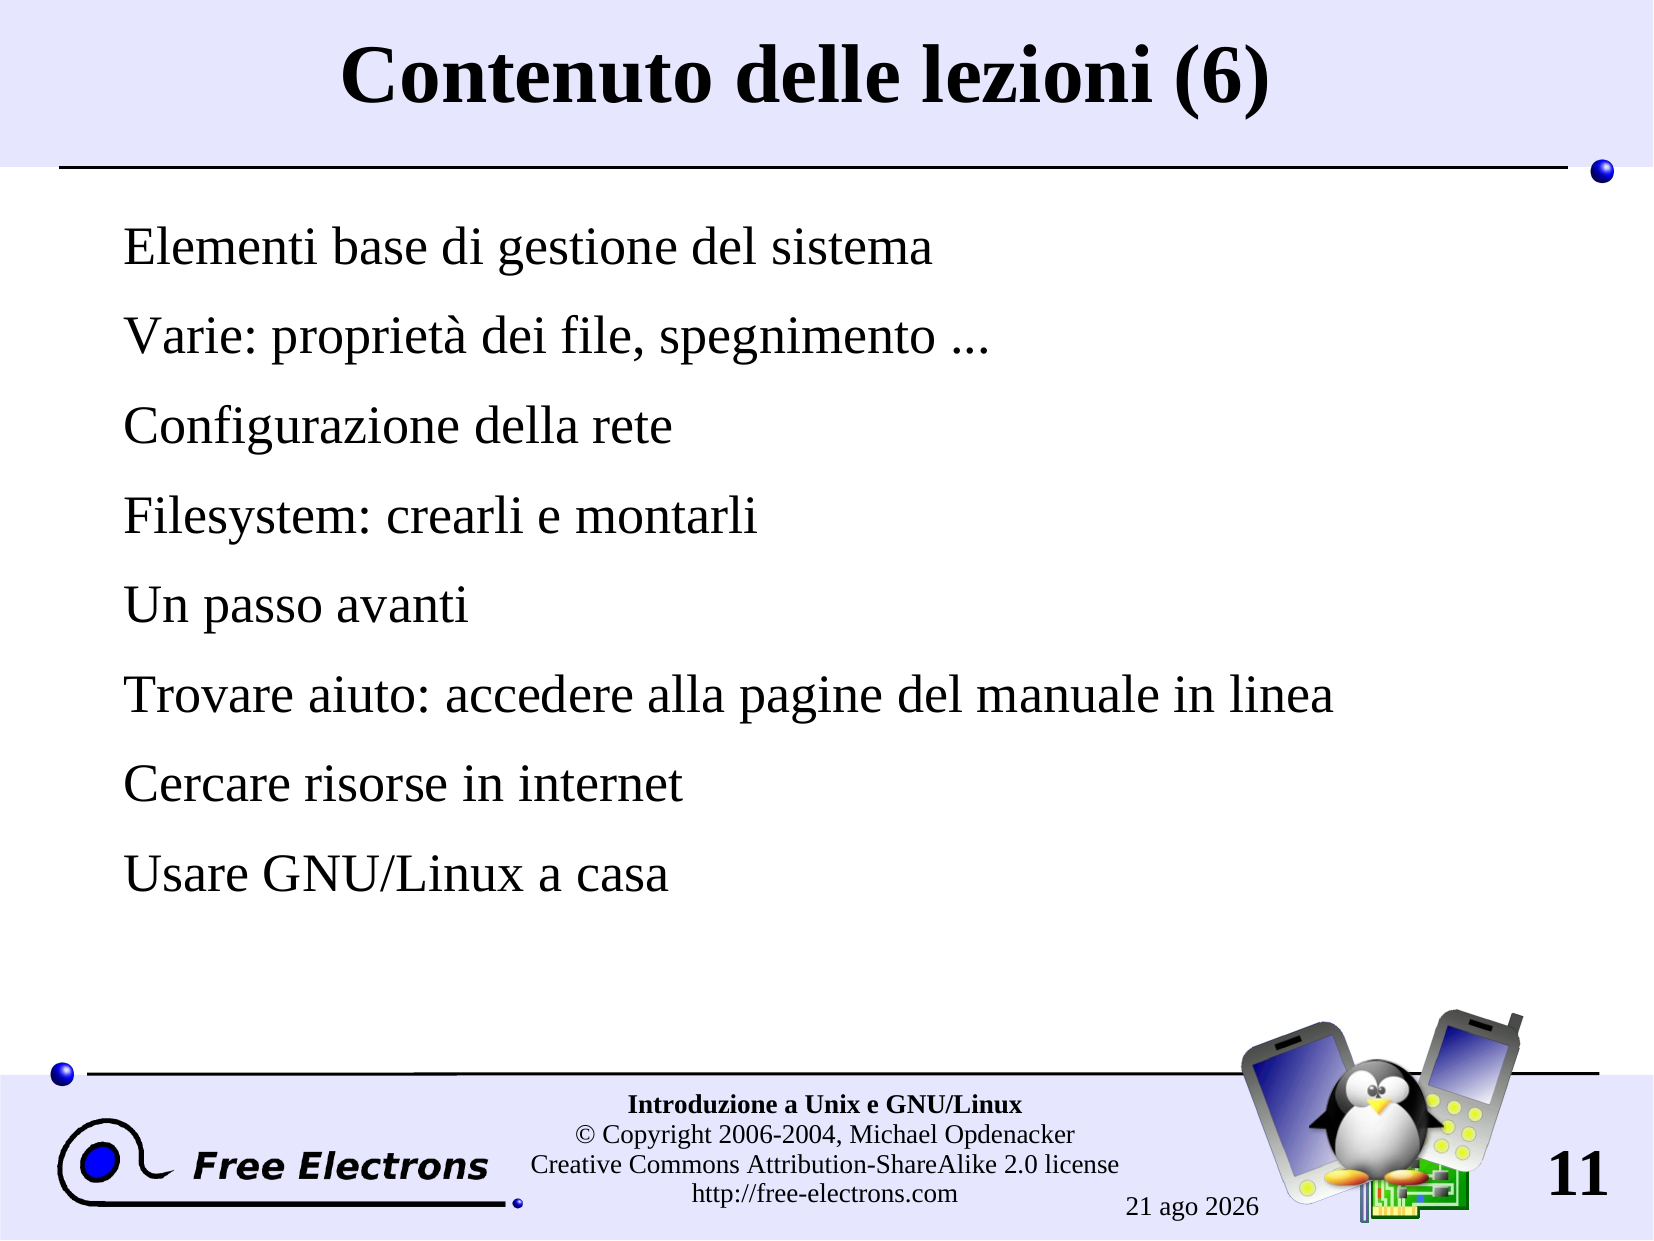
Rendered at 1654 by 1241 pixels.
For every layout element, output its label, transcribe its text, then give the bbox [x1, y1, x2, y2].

picture [50, 1107, 527, 1216]
list Elementi base di gestione del sistema Varie: proprietà dei file, spegnimento ... Configurazione della rete Filesystem: crearli e montarli Un passo avanti Trovare aiuto: accedere alla pagine del manuale in linea Cercare risorse in internet Usare GNU/Linux a casa [105, 216, 1518, 1066]
picture [1231, 1007, 1538, 1241]
title Contenuto delle lezioni (6) [60, 20, 1551, 130]
